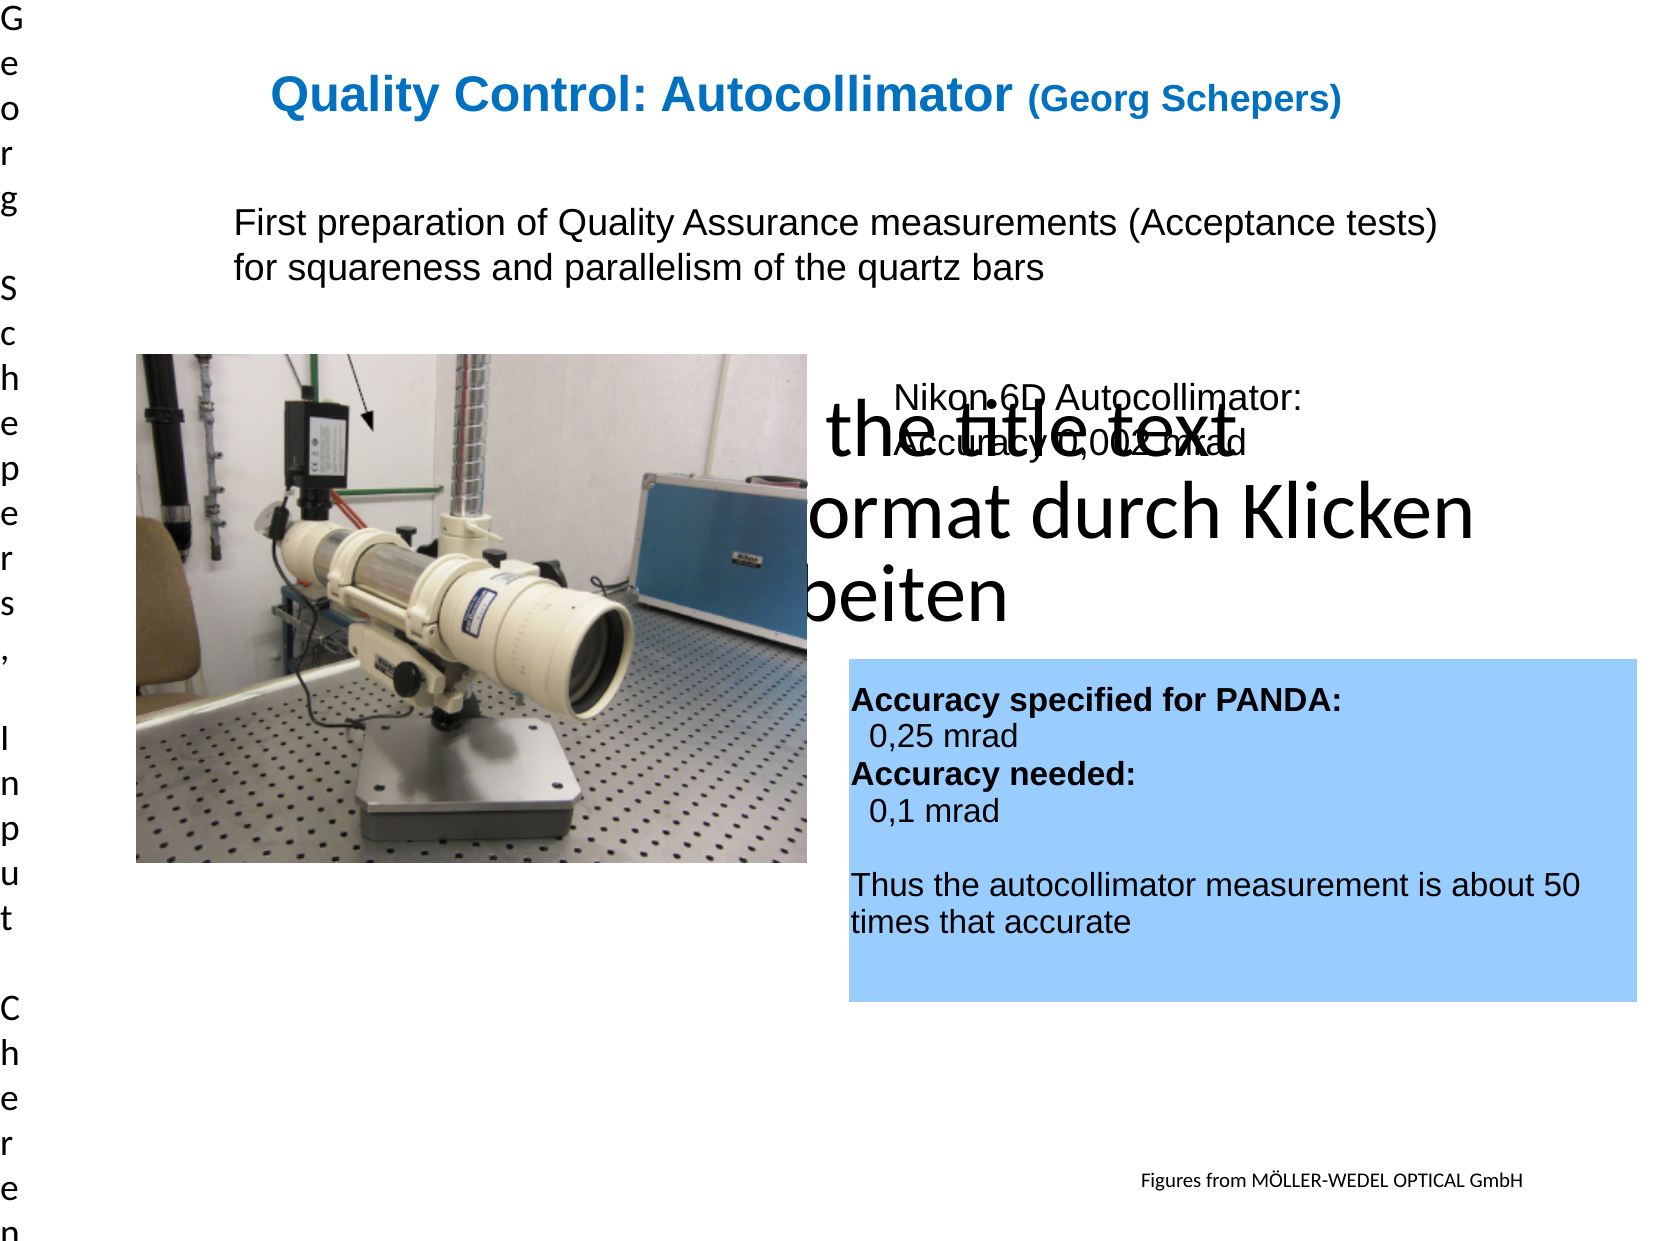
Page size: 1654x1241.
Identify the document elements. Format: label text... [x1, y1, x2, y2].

text_box First preparation of Quality Assurance measurements (Acceptance tests) for squareness and parallelism of the quartz bars [218, 190, 1454, 296]
text_box Figures from MÖLLER-WEDEL OPTICAL GmbH [1126, 1159, 1594, 1199]
picture [136, 354, 807, 863]
text_box Nikon 6D Autocollimator: Accuracy 0,002 mrad [878, 365, 1329, 471]
table_header Accuracy specified for PANDA: 0,25 mrad Accuracy needed: 0,1 mrad Thus the autocollimator measurement is about 50 times that accurate [849, 659, 1637, 940]
text_box Quality Control: Autocollimator (Georg Schepers) [255, 54, 1358, 130]
table_cell [849, 940, 1637, 1002]
